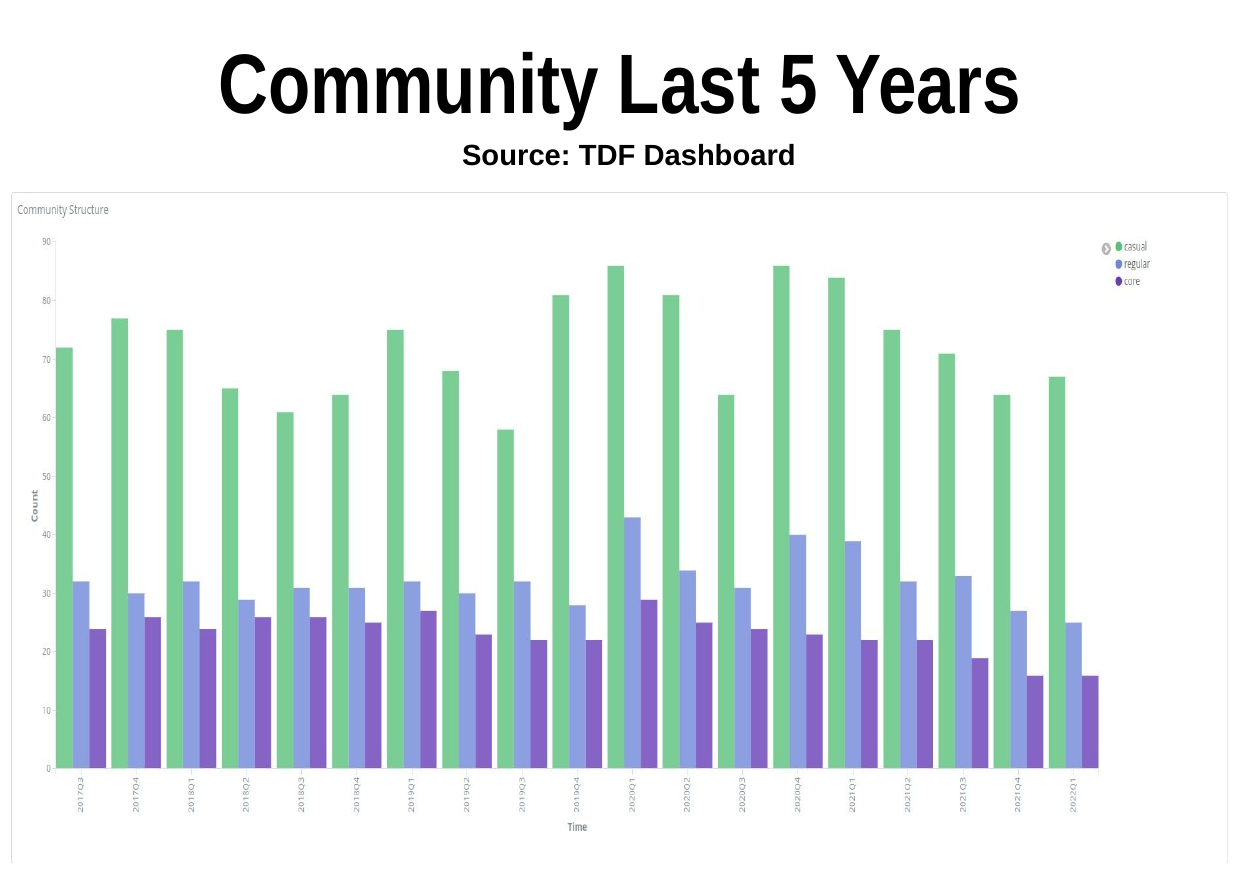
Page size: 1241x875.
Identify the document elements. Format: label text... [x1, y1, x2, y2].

picture [11, 192, 1229, 863]
title Community Last 5 Years [11, 12, 1229, 155]
text_box Source: TDF Dashboard [447, 131, 812, 185]
